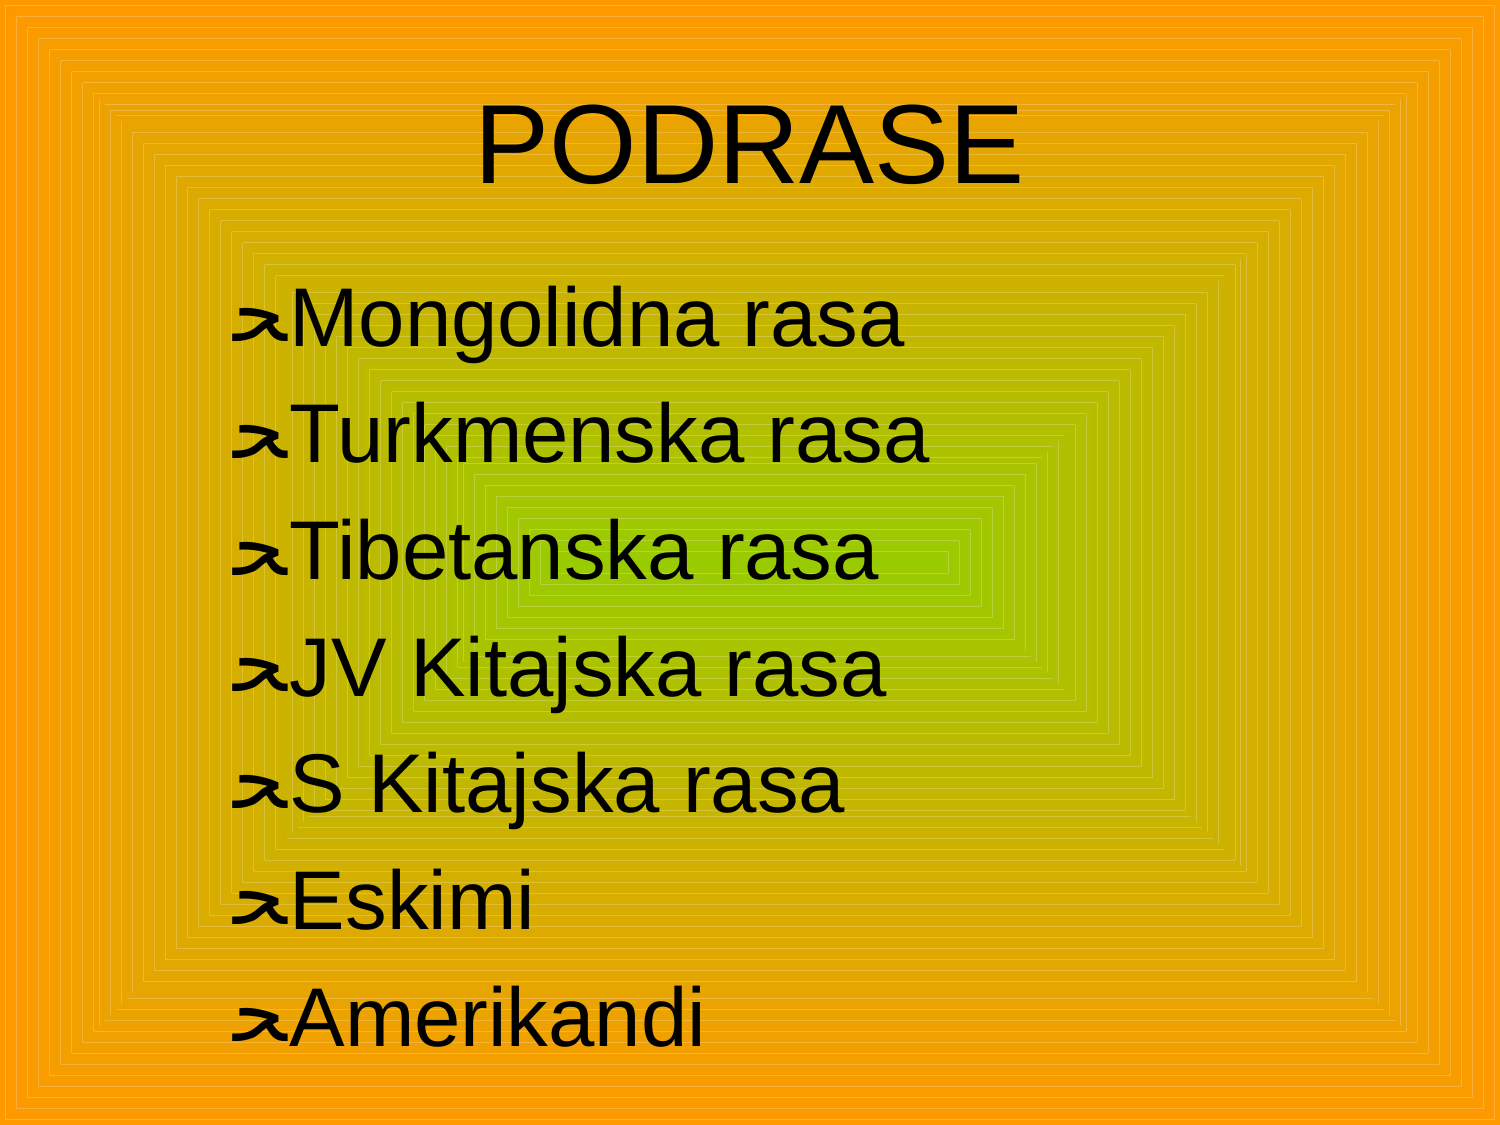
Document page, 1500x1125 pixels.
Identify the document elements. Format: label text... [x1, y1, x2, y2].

list Mongolidna rasa Turkmenska rasa Tibetanska rasa JV Kitajska rasa S Kitajska rasa Eskimi Amerikandi [218, 255, 1260, 1083]
title PODRASE [75, 45, 1425, 233]
